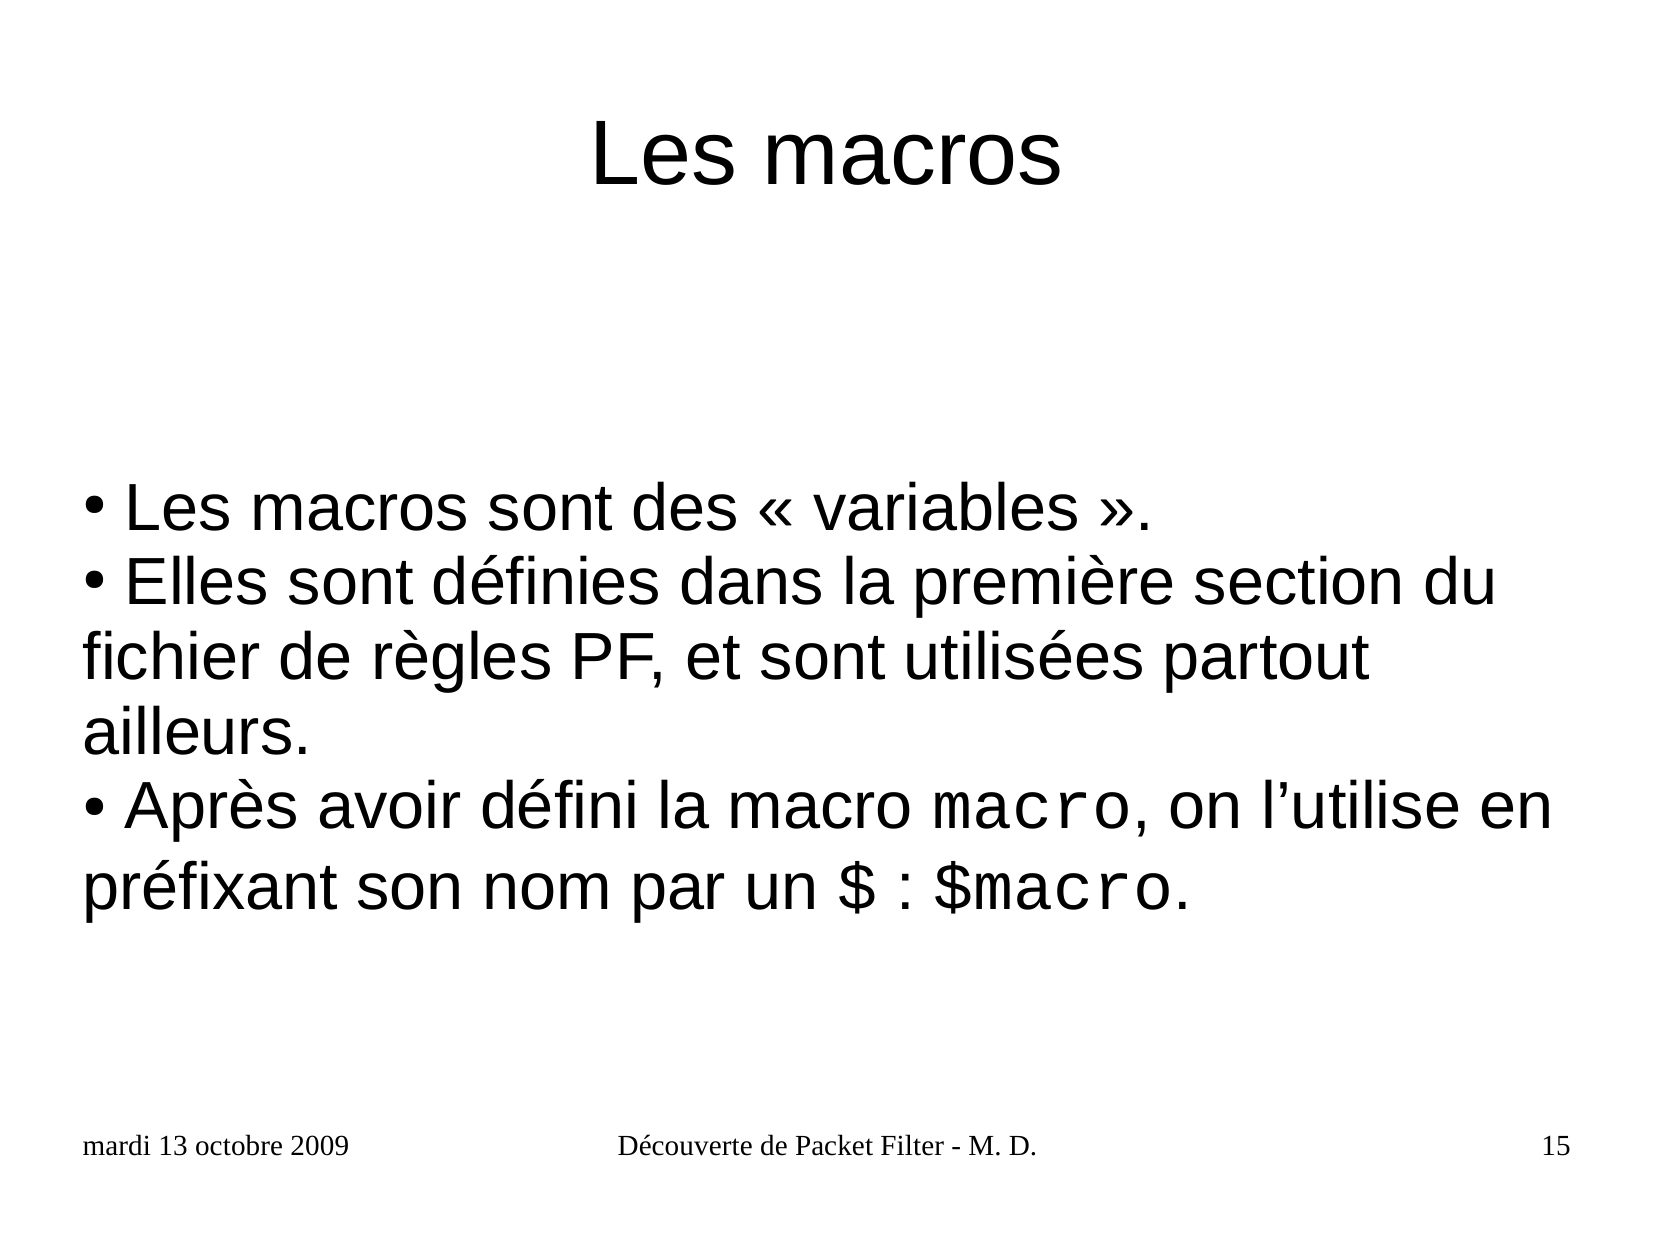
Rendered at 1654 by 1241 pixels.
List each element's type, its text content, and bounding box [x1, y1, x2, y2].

subtitle Les macros sont des « variables ». Elles sont définies dans la première section du fichier de règles PF, et sont utilisées partout ailleurs. Après avoir défini la macro macro, on l’utilise en préfixant son nom par un $ : $macro. [82, 297, 1571, 1102]
title Les macros [82, 56, 1571, 250]
